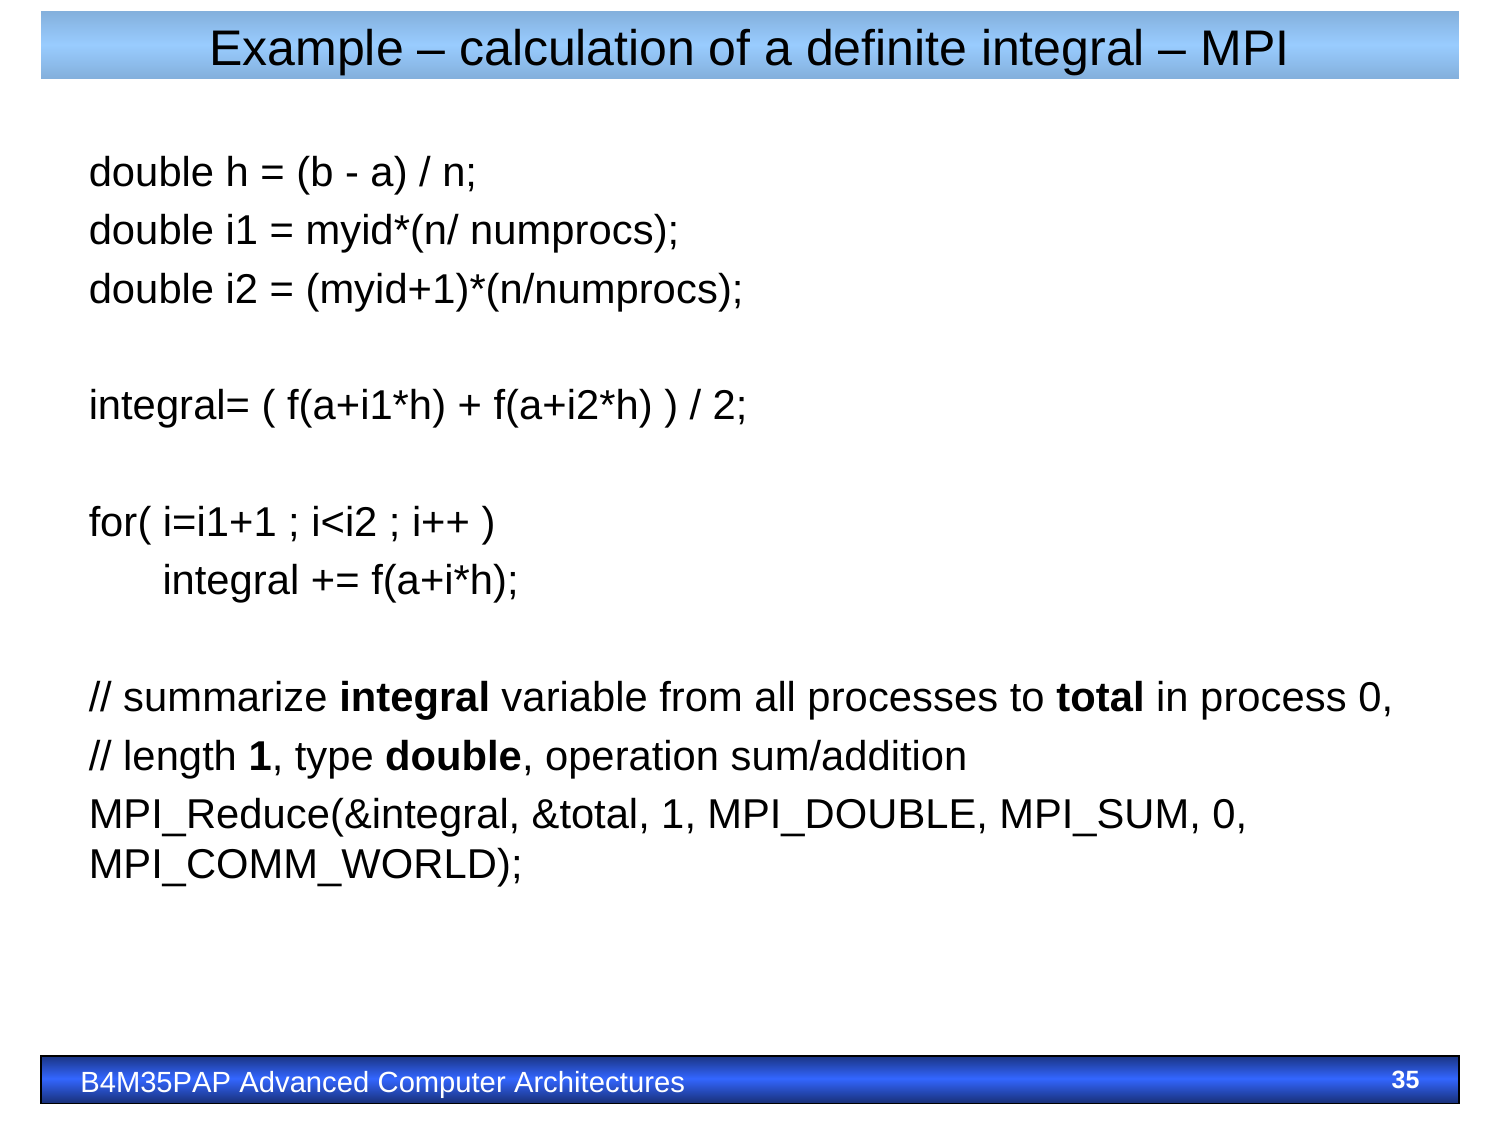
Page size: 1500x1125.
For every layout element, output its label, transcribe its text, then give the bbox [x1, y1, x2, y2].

list double h = (b - a) / n; double i1 = myid*(n/ numprocs); double i2 = (myid+1)*(n/numprocs); integral= ( f(a+i1*h) + f(a+i2*h) ) / 2; for( i=i1+1 ; i<i2 ; i++ ) integral += f(a+i*h); // summarize integral variable from all processes to total in process 0, // length 1, type double, operation sum/addition MPI_Reduce(&integral, &total, 1, MPI_DOUBLE, MPI_SUM, 0, MPI_COMM_WORLD); [17, 78, 1500, 1024]
title Example – calculation of a definite integral – MPI [41, 11, 1459, 78]
